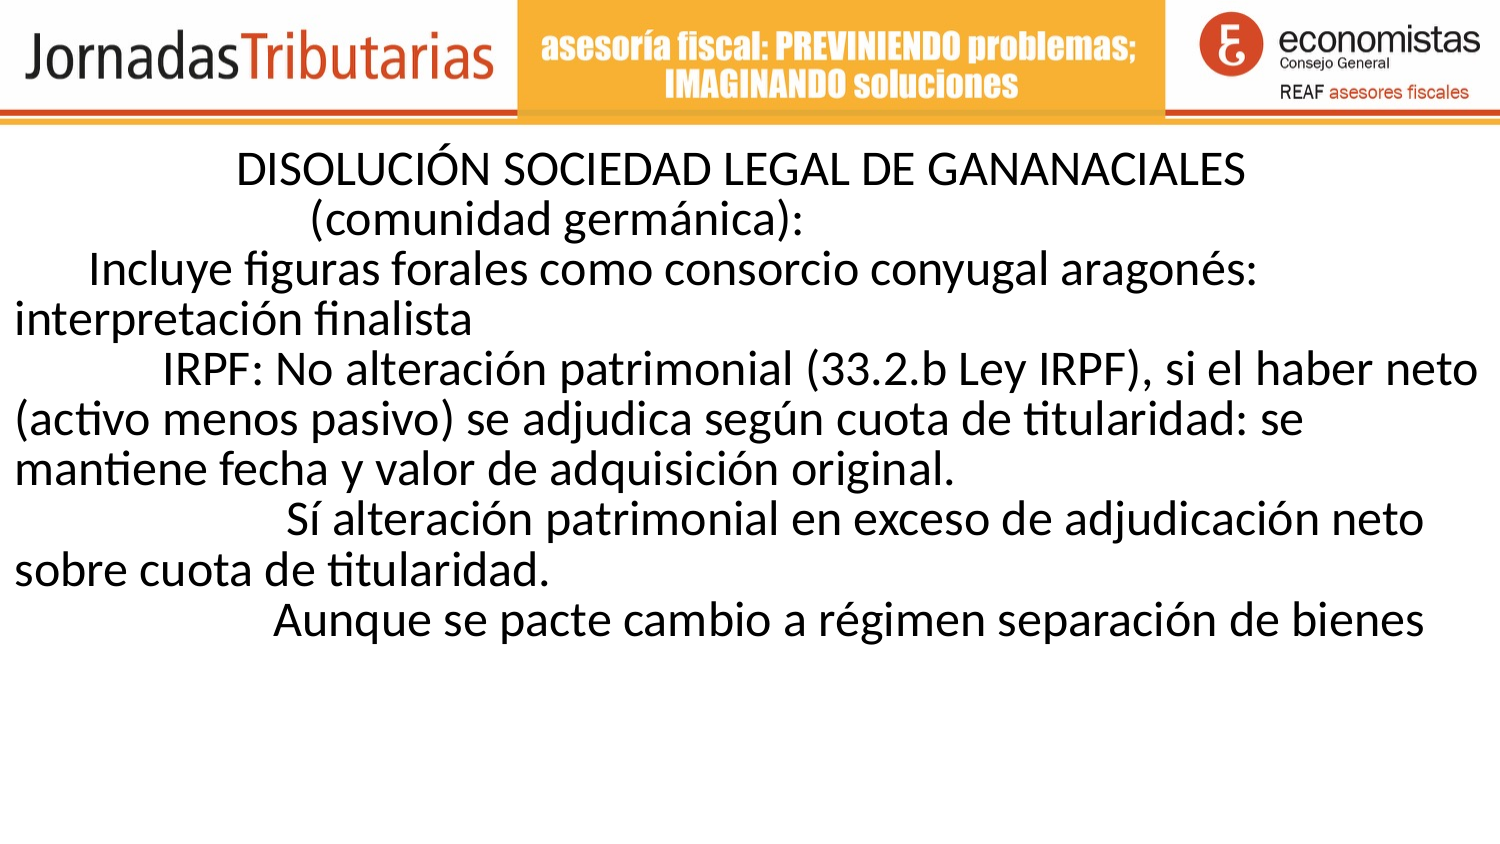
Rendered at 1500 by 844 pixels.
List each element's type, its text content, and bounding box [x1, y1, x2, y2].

picture [0, 0, 1500, 129]
text_box DISOLUCIÓN SOCIEDAD LEGAL DE GANANACIALES (comunidad germánica): Incluye figuras forales como consorcio conyugal aragonés: interpretación finalista IRPF: No alteración patrimonial (33.2.b Ley IRPF), si el haber neto (activo menos pasivo) se adjudica según cuota de titularidad: se mantiene fecha y valor de adquisición original. Sí alteración patrimonial en exceso de adjudicación neto sobre cuota de titularidad. Aunque se pacte cambio a régimen separación de bienes [0, 140, 1500, 766]
